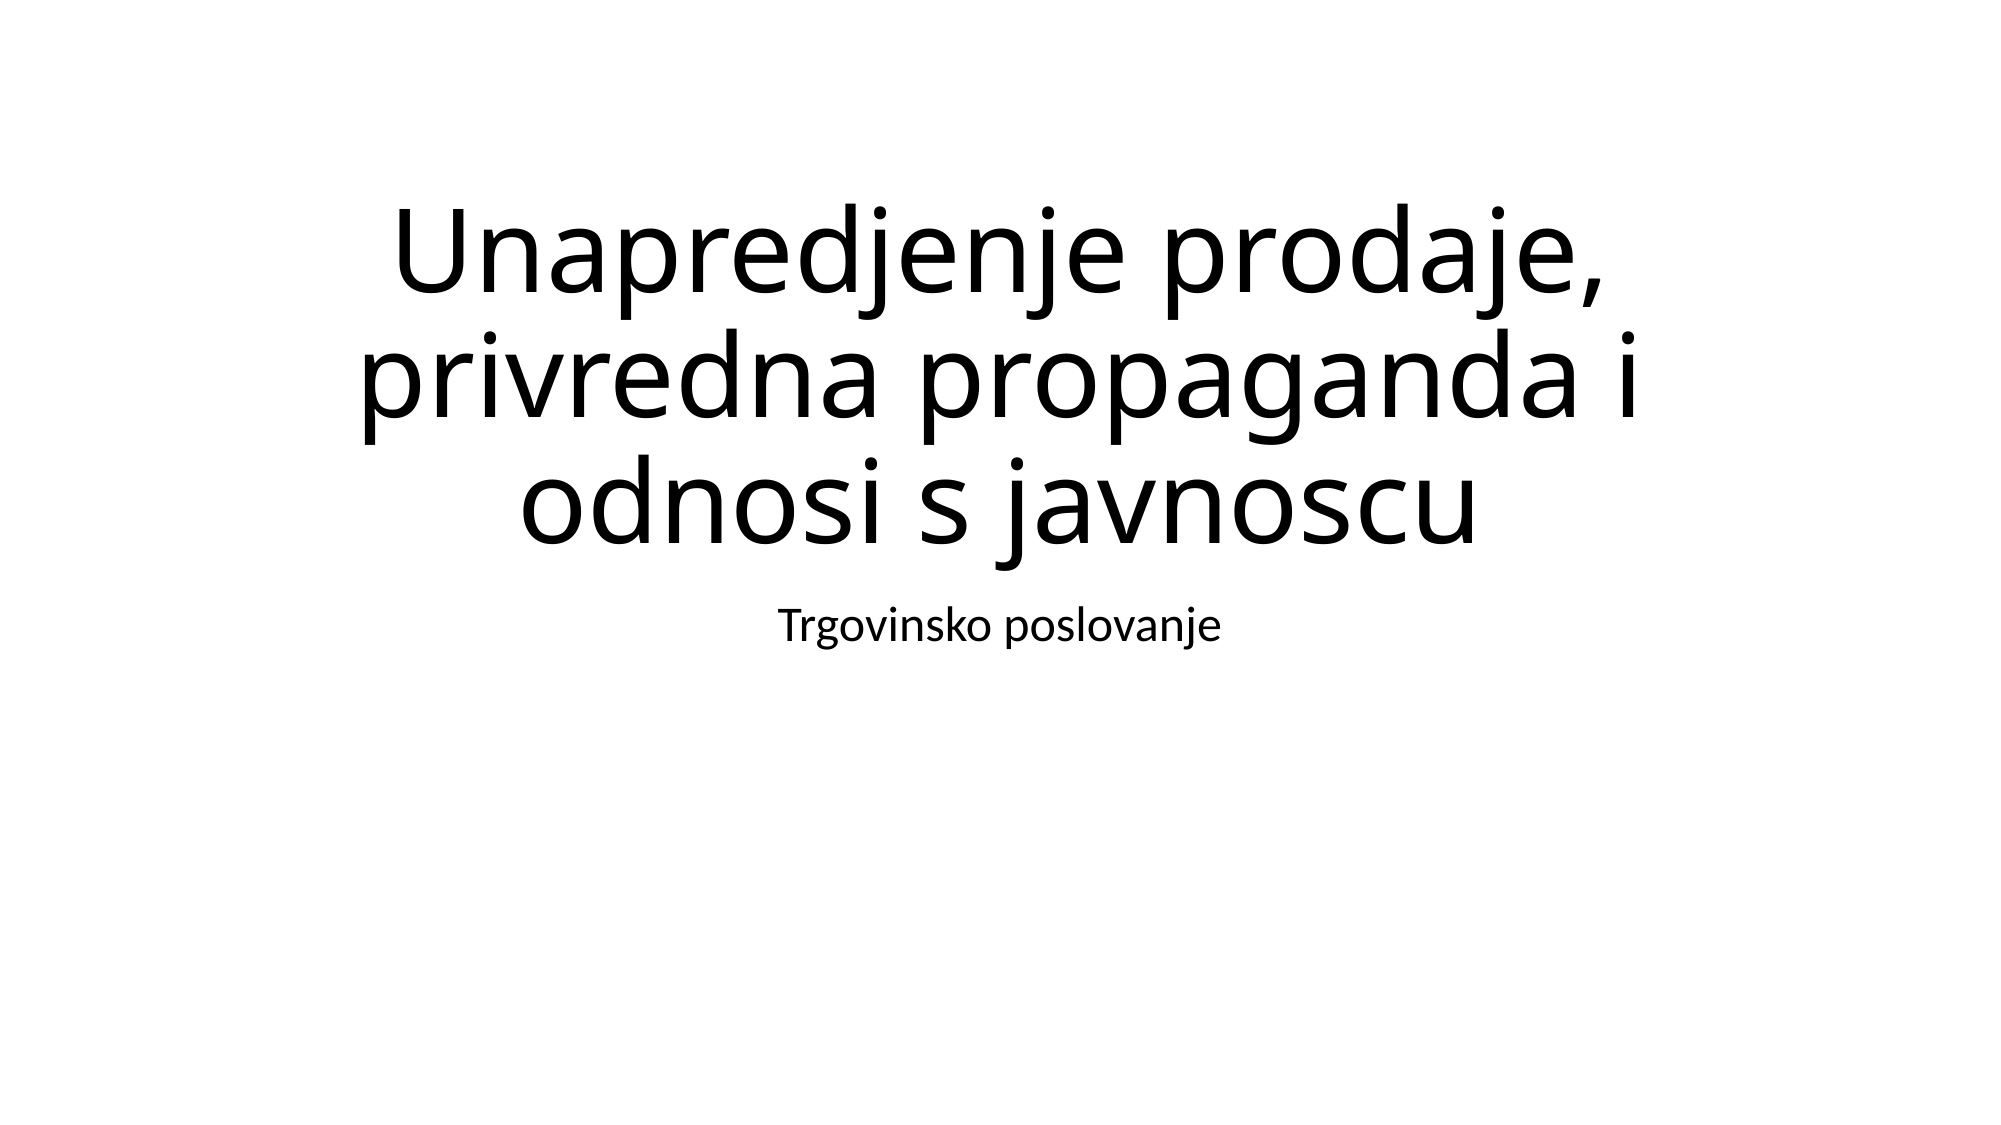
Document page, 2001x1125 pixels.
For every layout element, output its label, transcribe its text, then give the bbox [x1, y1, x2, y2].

subtitle Trgovinsko poslovanje [249, 590, 1750, 863]
title Unapredjenje prodaje, privredna propaganda i odnosi s javnoscu [249, 184, 1750, 576]
